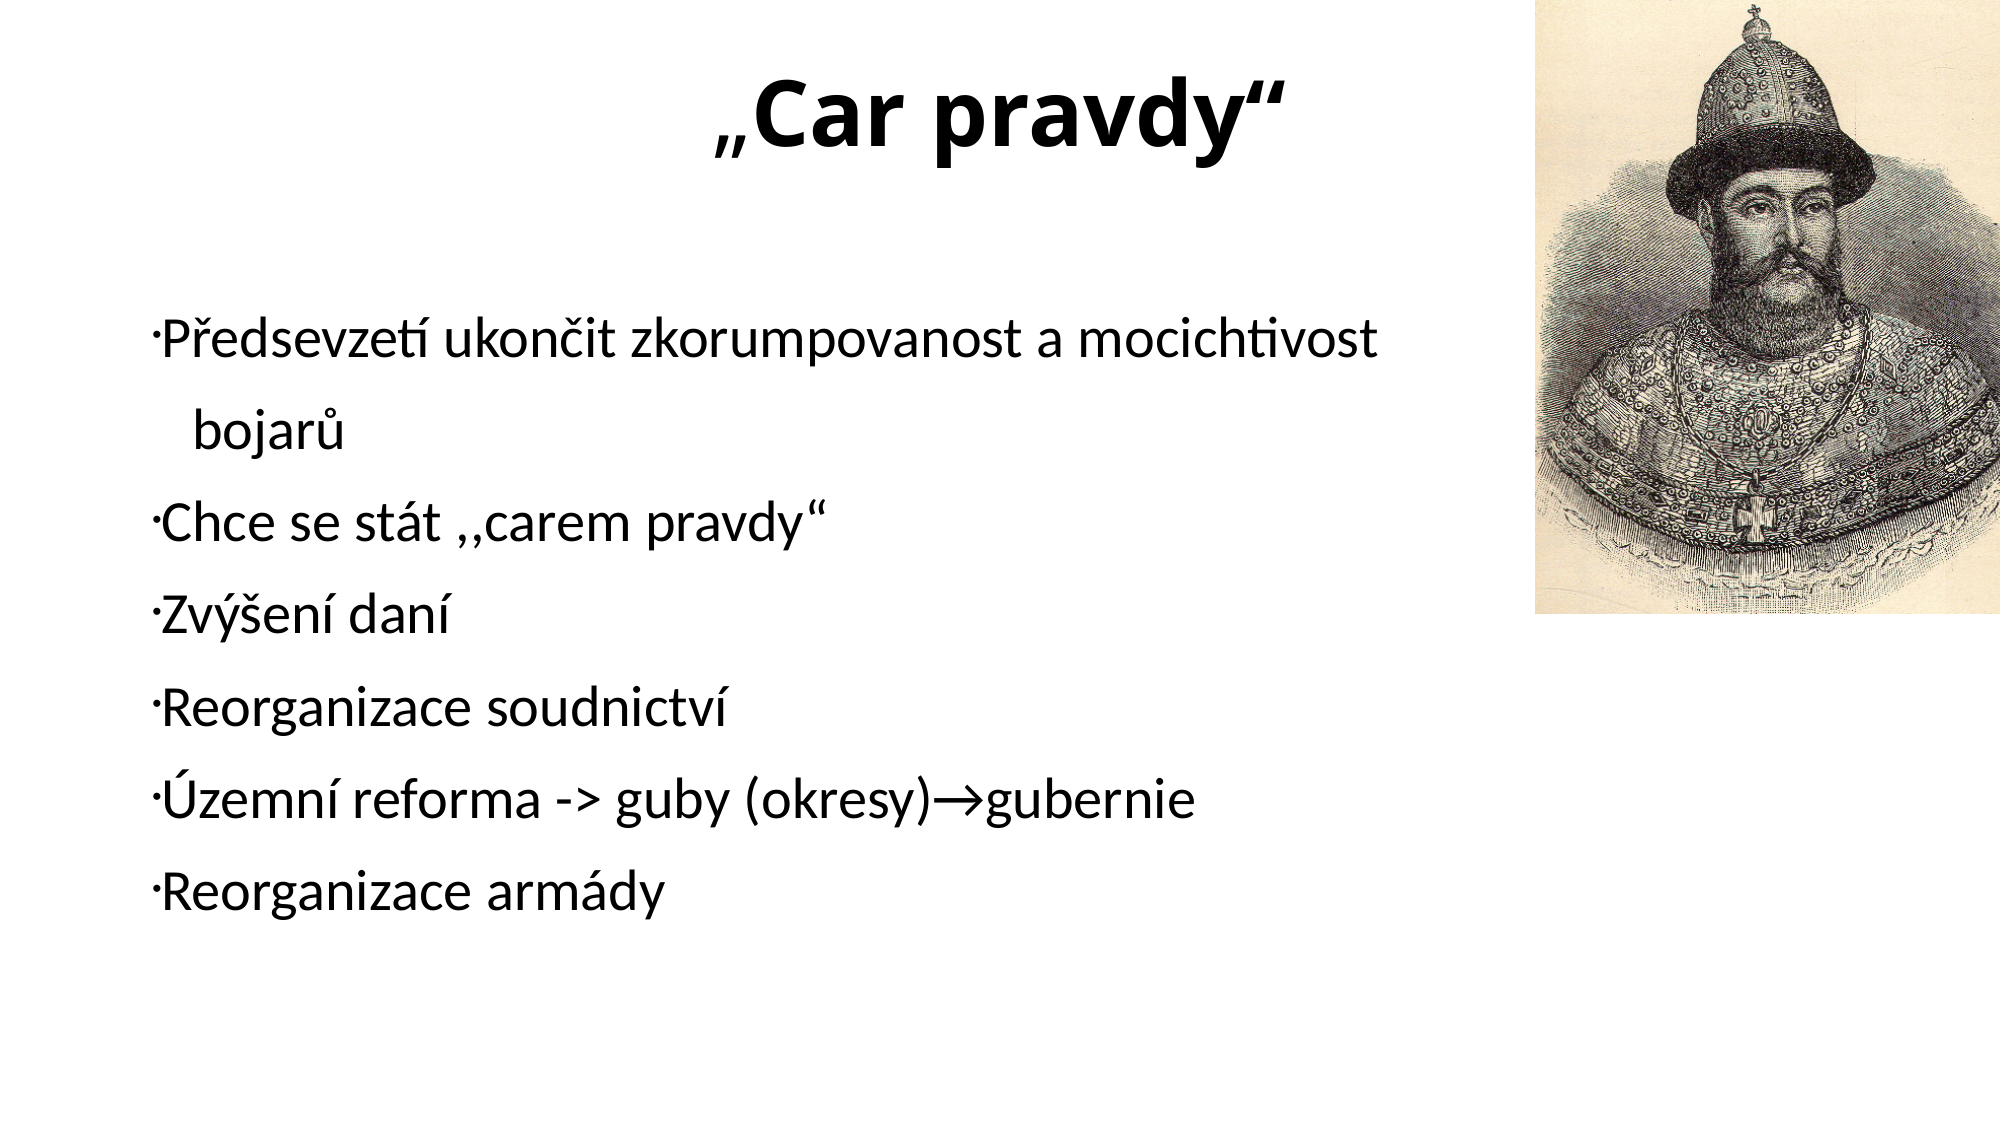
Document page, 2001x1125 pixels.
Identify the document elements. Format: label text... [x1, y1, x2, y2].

picture [1535, 0, 2000, 614]
title „Car pravdy“ [137, 59, 1535, 278]
list Předsevzetí ukončit zkorumpovanost a mocichtivost bojarů Chce se stát ,,carem pravdy“ Zvýšení daní Reorganizace soudnictví Územní reforma -> guby (okresy)→gubernie Reorganizace armády [137, 299, 1863, 1014]
